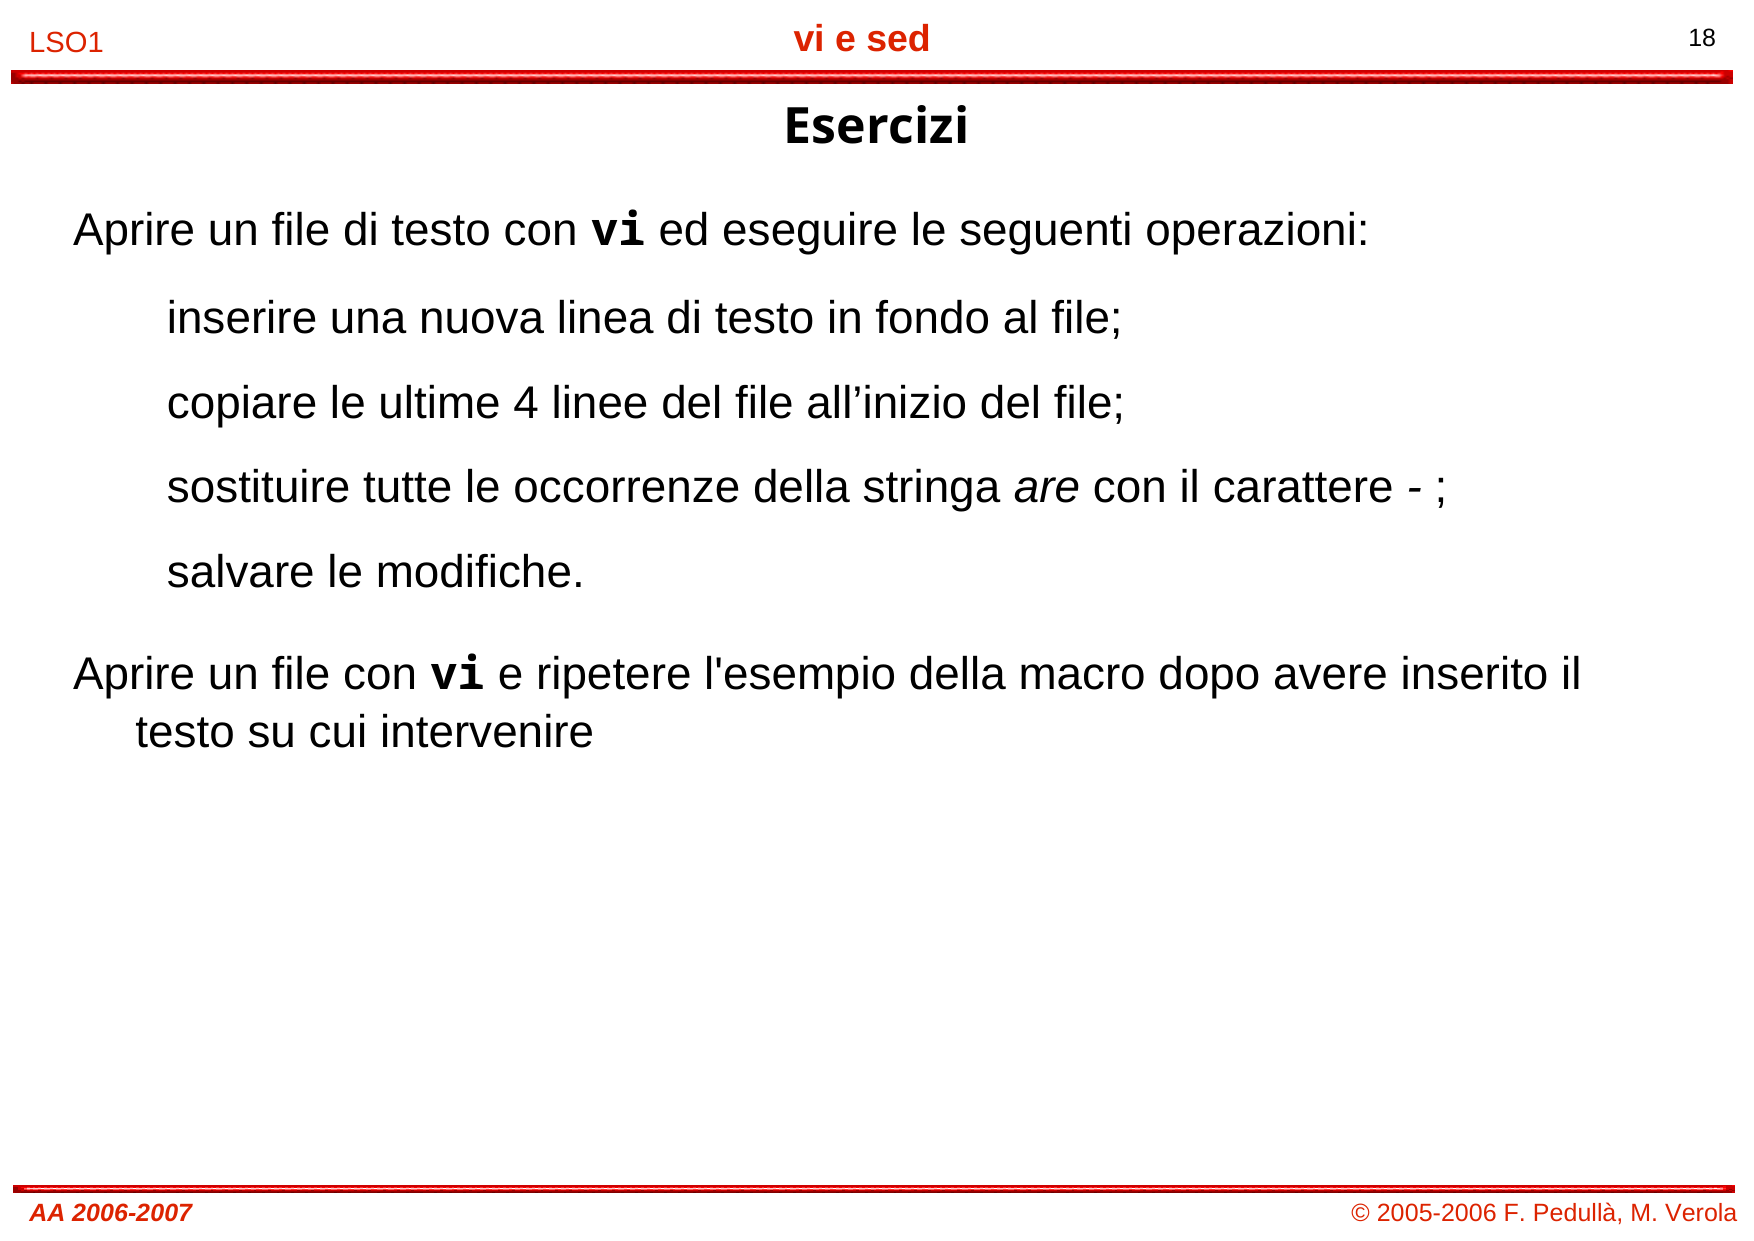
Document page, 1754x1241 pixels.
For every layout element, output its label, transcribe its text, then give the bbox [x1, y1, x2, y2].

picture [13, 1185, 1735, 1193]
title Esercizi [363, 78, 1390, 174]
picture [11, 70, 1733, 84]
list Aprire un file di testo con vi ed eseguire le seguenti operazioni: inserire una nuova linea di testo in fondo al file; copiare le ultime 4 linee del file all’inizio del file; sostituire tutte le occorrenze della stringa are con il carattere - ; salvare le modifiche. Aprire un file con vi e ripetere l'esempio della macro dopo avere inserito il testo su cui intervenire [58, 188, 1696, 1162]
